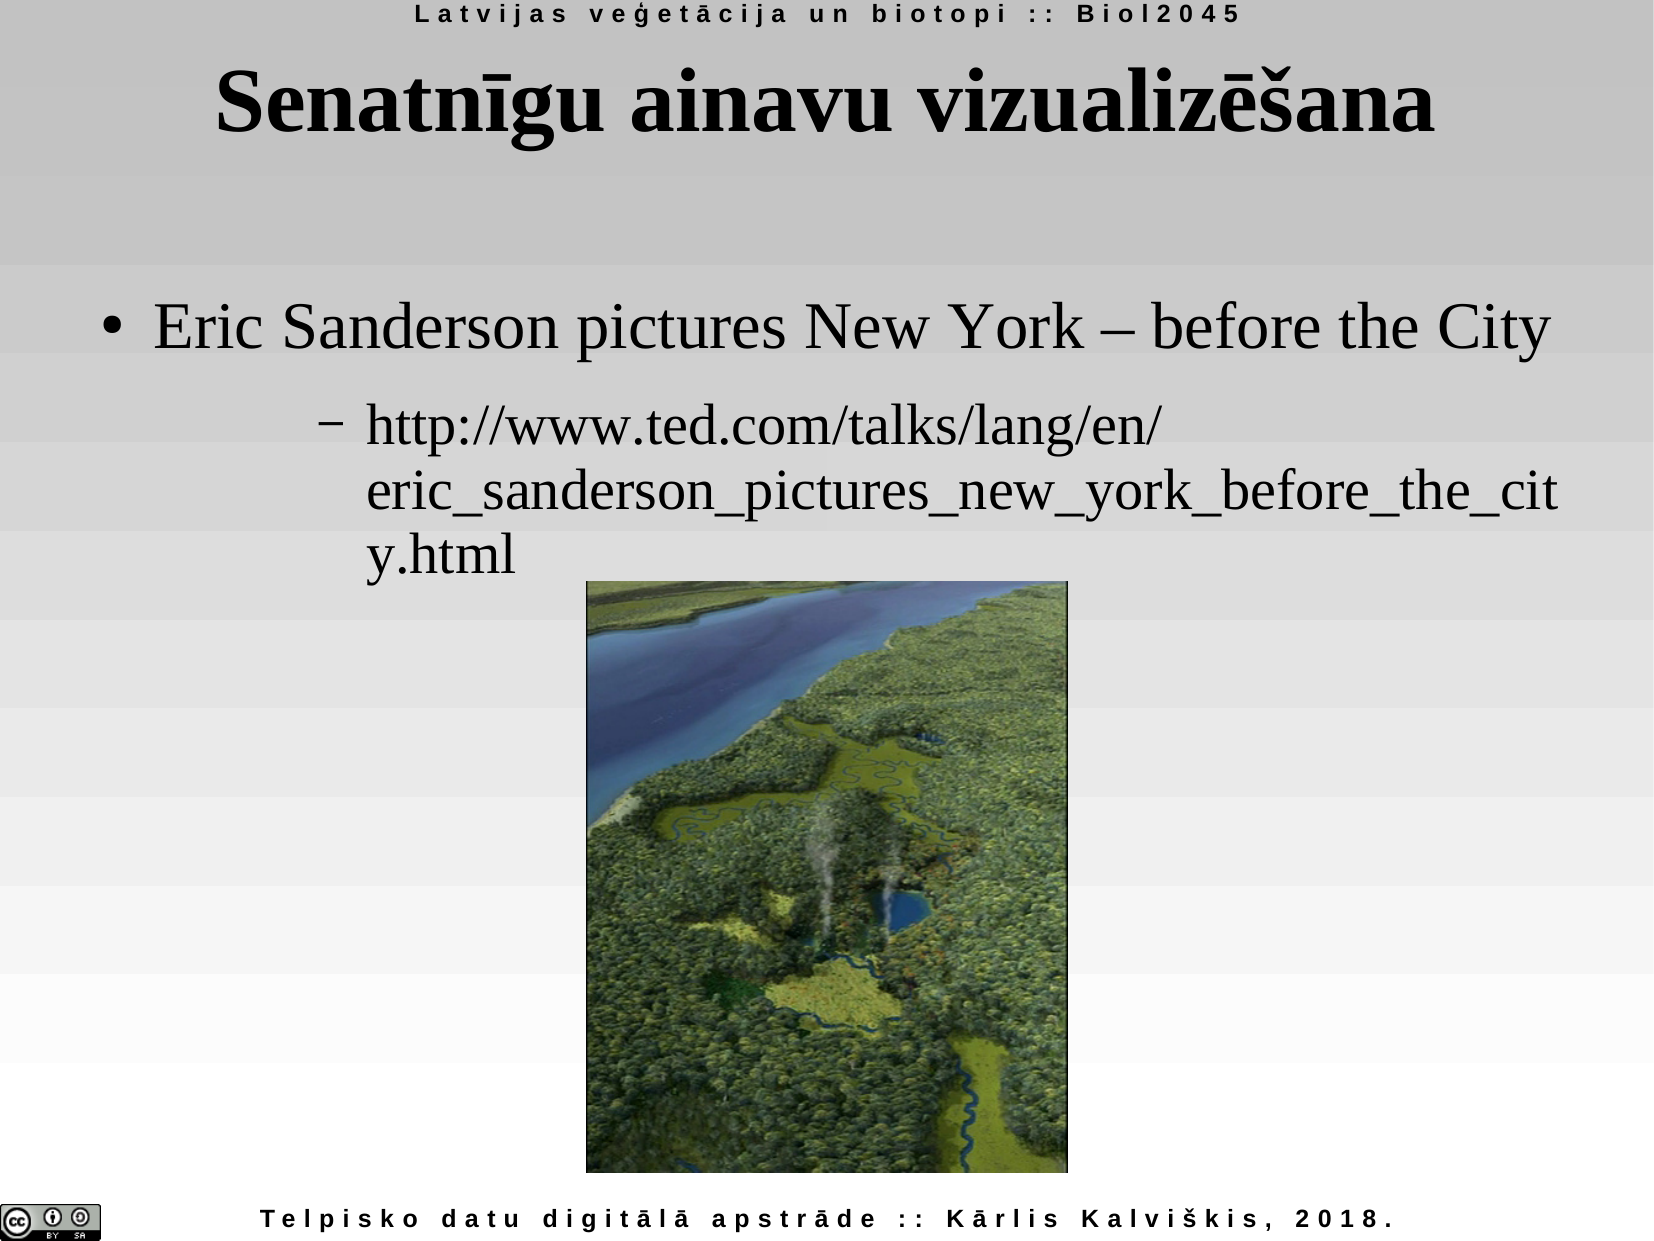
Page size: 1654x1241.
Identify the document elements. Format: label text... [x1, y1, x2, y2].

picture [0, 0, 1654, 1241]
list Eric Sanderson pictures New York – before the City http://www.ted.com/talks/lang/en/ eric_sanderson_pictures_new_york_before_the_city.html [82, 289, 1571, 1113]
title Senatnīgu ainavu vizualizēšana [29, 49, 1625, 296]
